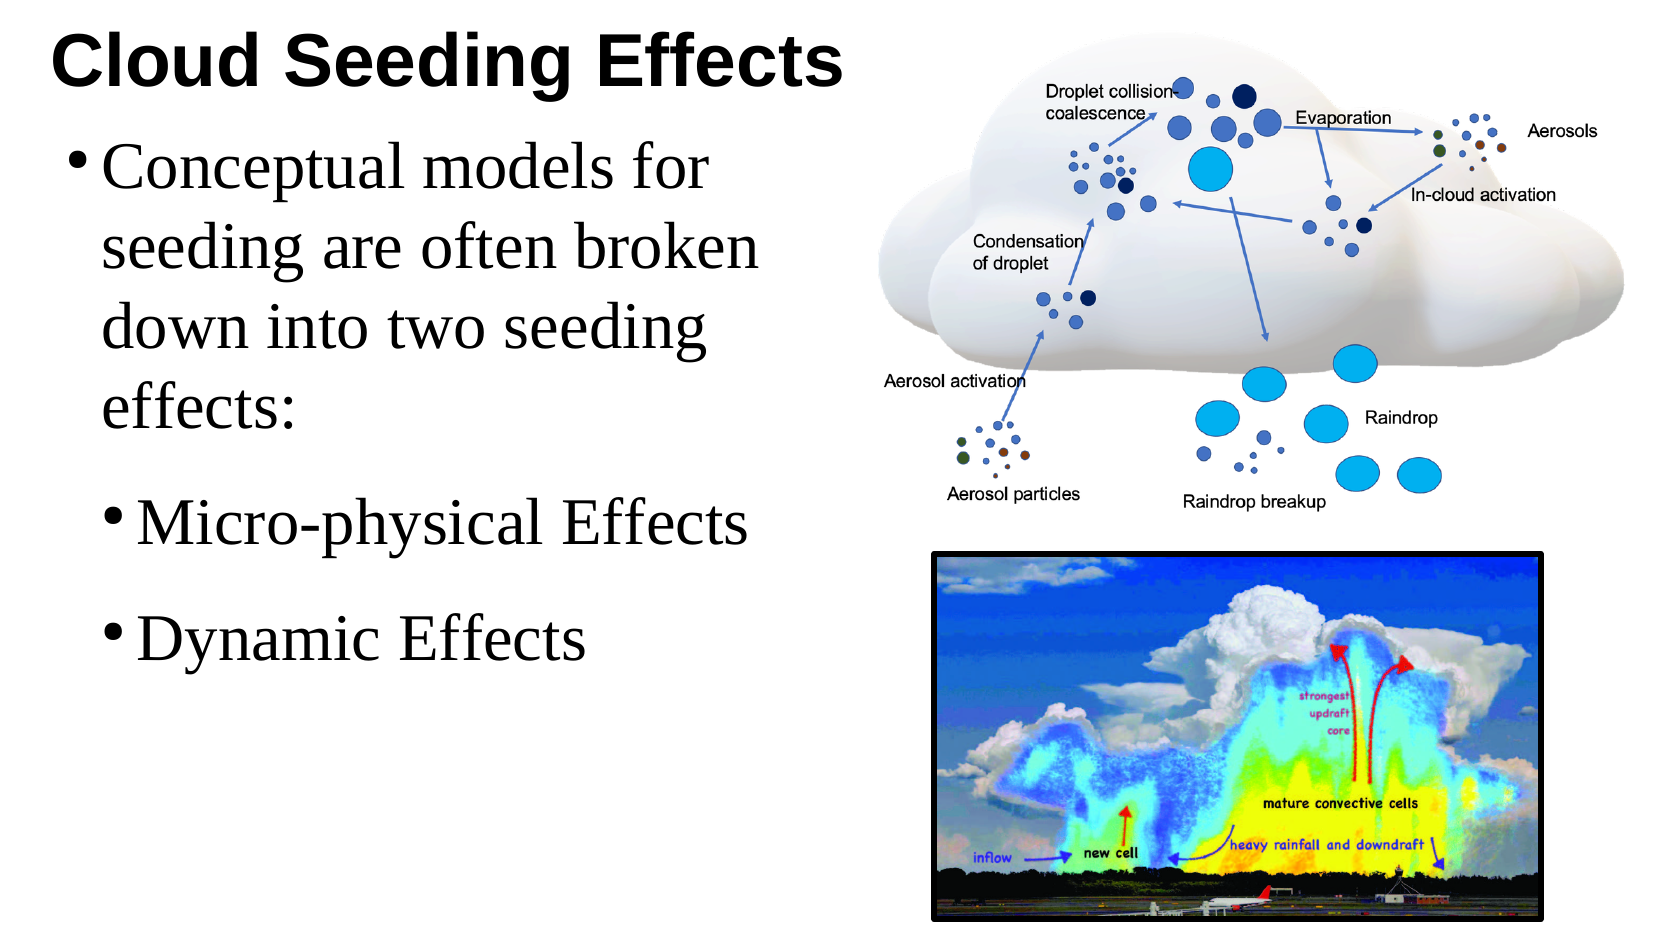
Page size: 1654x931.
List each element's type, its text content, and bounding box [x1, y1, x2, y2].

picture [865, 2, 1635, 522]
title Cloud Seeding Effects [0, 5, 865, 107]
text_box Conceptual models for seeding are often broken down into two seeding effects: Micro-physical Effects Dynamic Effects [25, 114, 802, 681]
picture [937, 556, 1538, 917]
